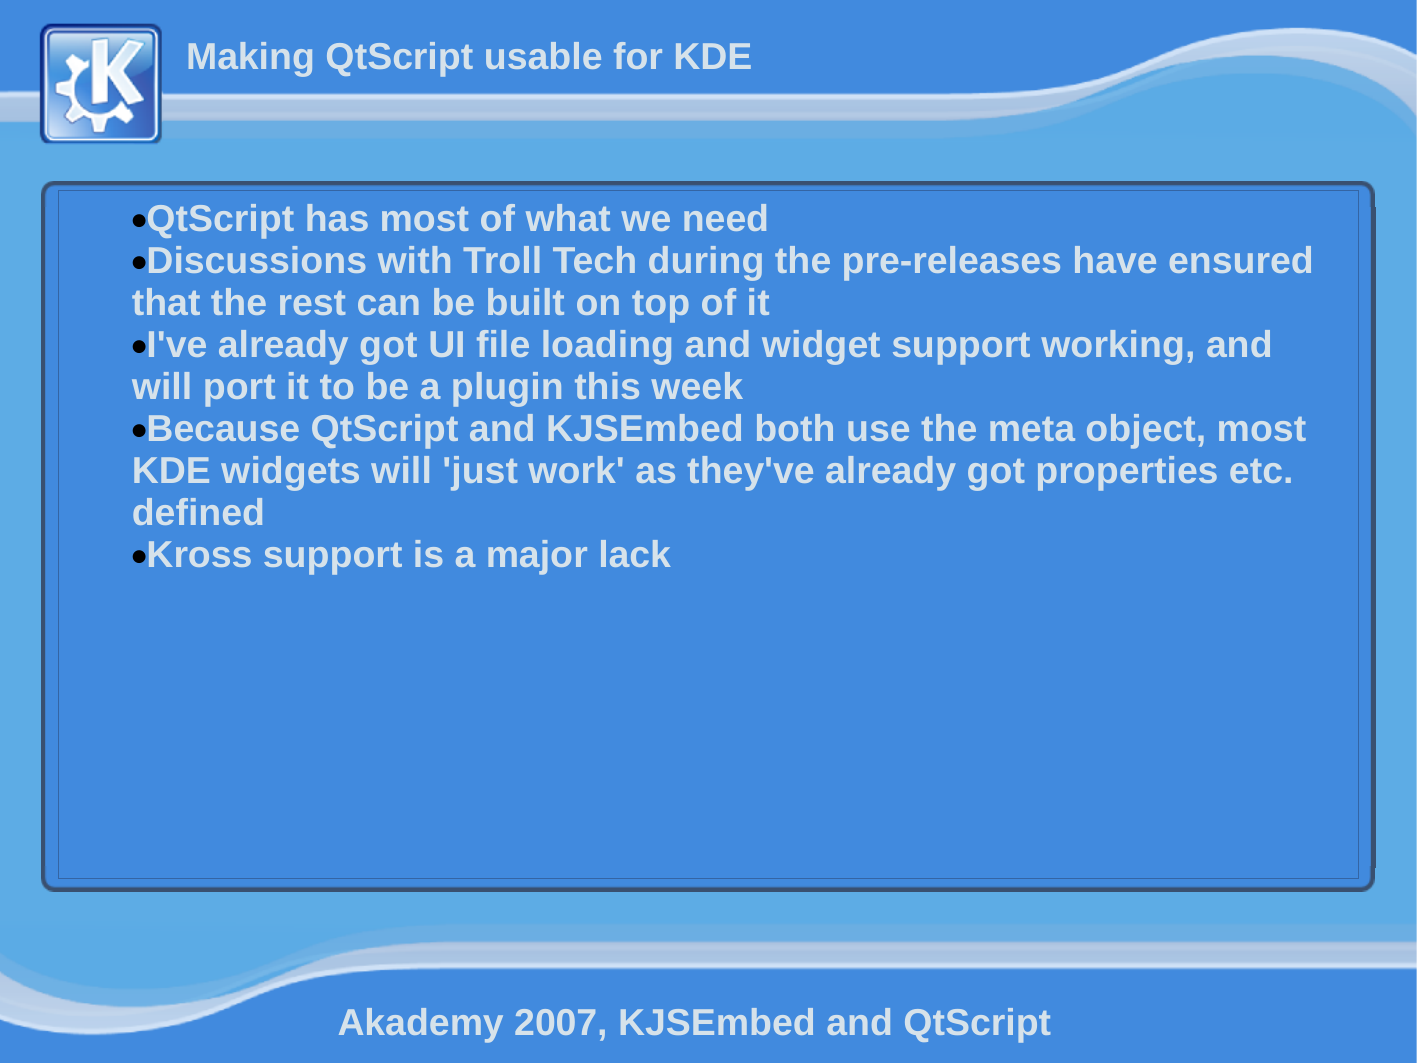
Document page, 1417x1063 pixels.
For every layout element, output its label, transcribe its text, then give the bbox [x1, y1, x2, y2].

text_box QtScript has most of what we need Discussions with Troll Tech during the pre-releases have ensured that the rest can be built on top of it I've already got UI file loading and widget support working, and will port it to be a plugin this week Because QtScript and KJSEmbed both use the meta object, most KDE widgets will 'just work' as they've already got properties etc. defined Kross support is a major lack [58, 190, 1359, 879]
text_box Making QtScript usable for KDE [171, 27, 1048, 105]
picture [0, 0, 1417, 1063]
